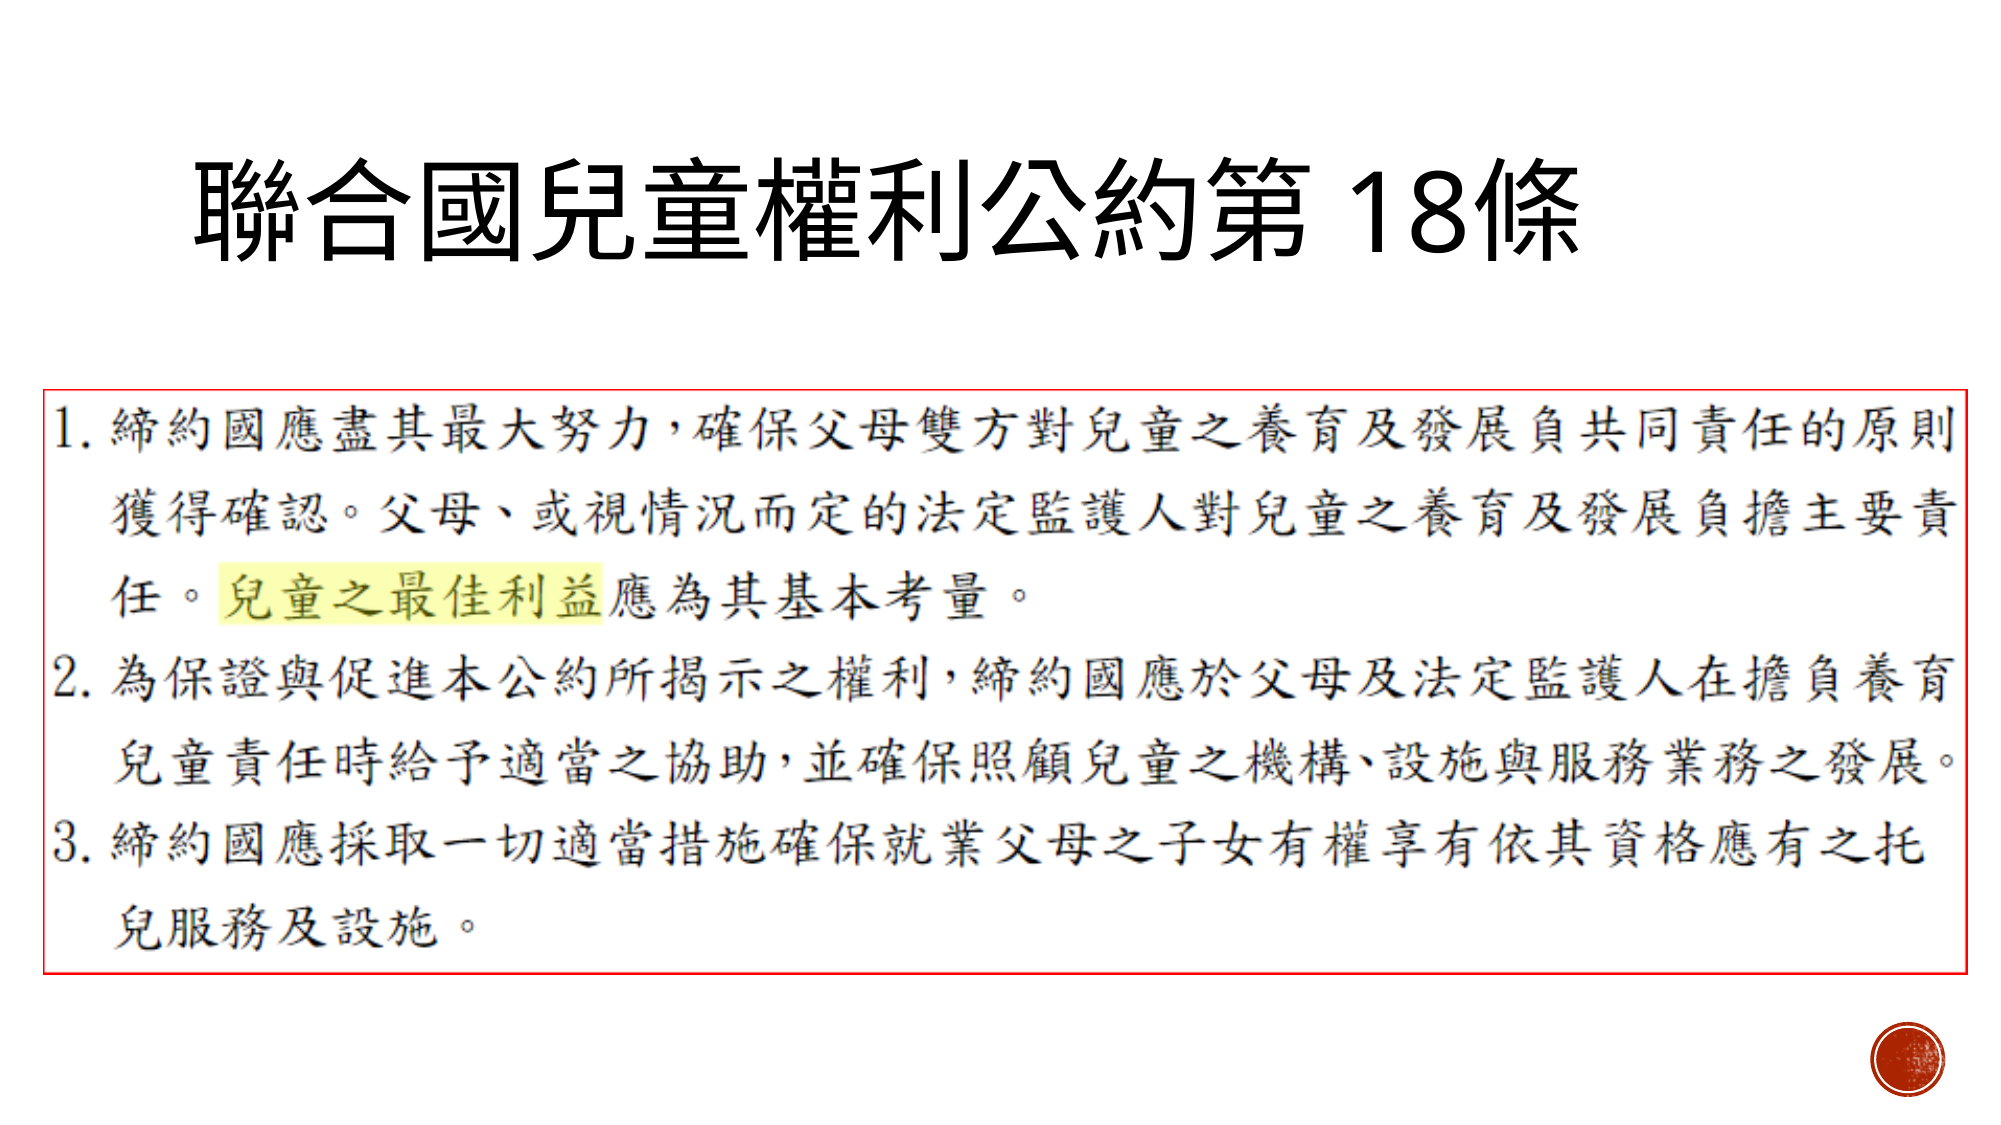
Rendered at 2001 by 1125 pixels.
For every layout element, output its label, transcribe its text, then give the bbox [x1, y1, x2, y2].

title 聯合國兒童權利公約第18條 [175, 79, 1826, 344]
picture [43, 389, 1968, 975]
